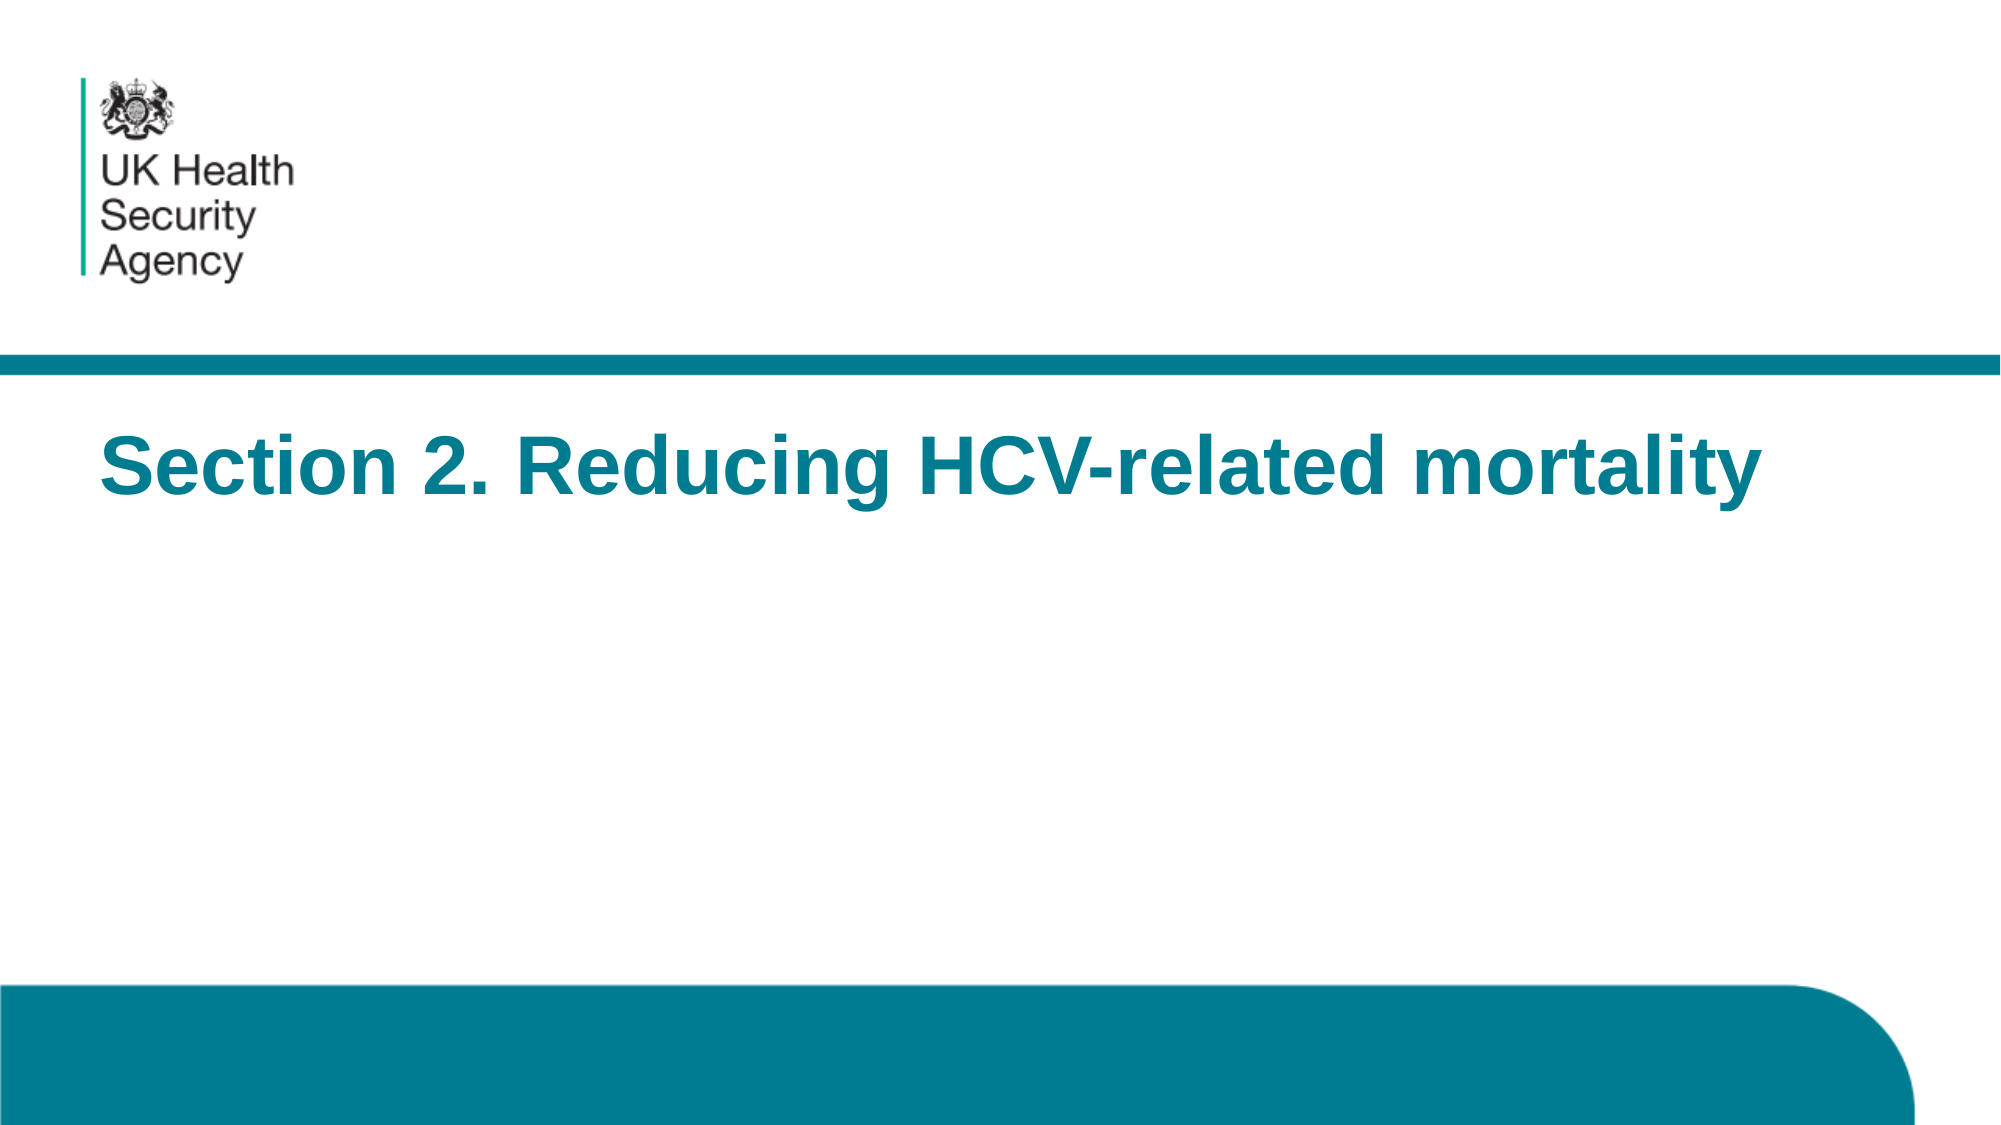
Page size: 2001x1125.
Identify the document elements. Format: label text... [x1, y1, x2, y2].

title Section 2. Reducing HCV-related mortality [84, 414, 1804, 807]
